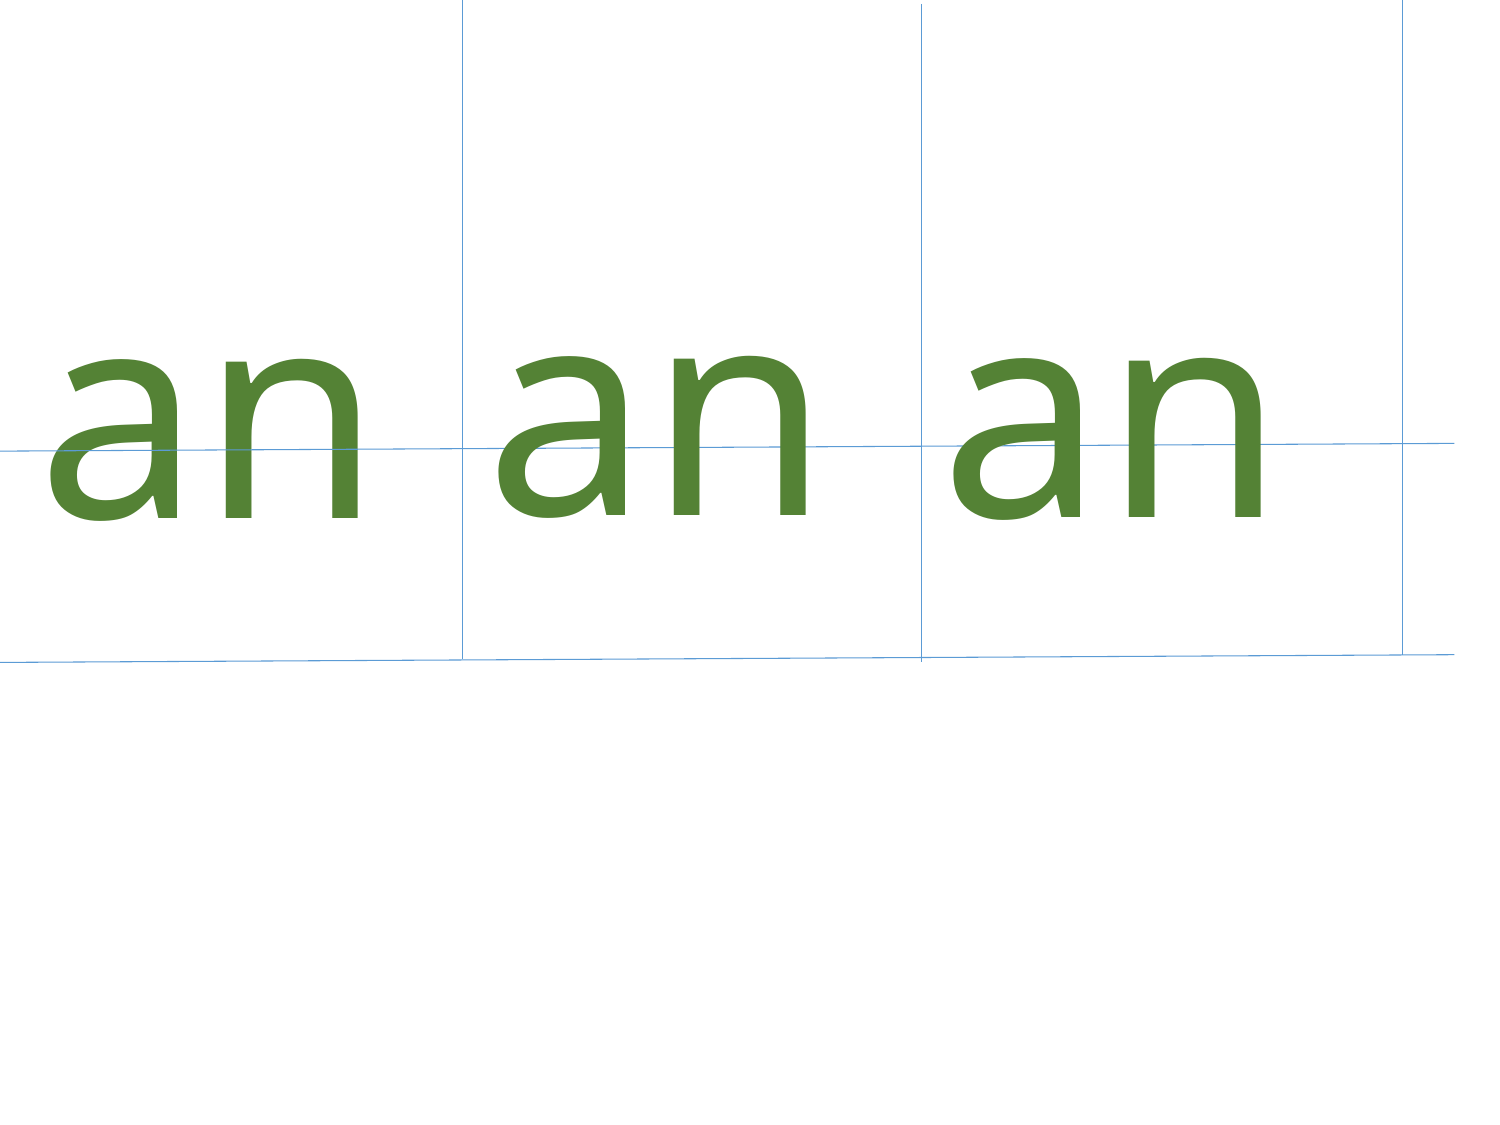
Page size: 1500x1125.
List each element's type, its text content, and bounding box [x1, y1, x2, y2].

text_box an [463, 220, 470, 448]
text_box an [77, 451, 152, 500]
text_box an [23, 220, 462, 450]
text_box an [23, 450, 462, 585]
text_box an [470, 216, 923, 581]
text_box an [251, 380, 332, 449]
text_box an [463, 450, 475, 585]
text_box an [92, 442, 152, 450]
text_box an [926, 218, 1378, 583]
